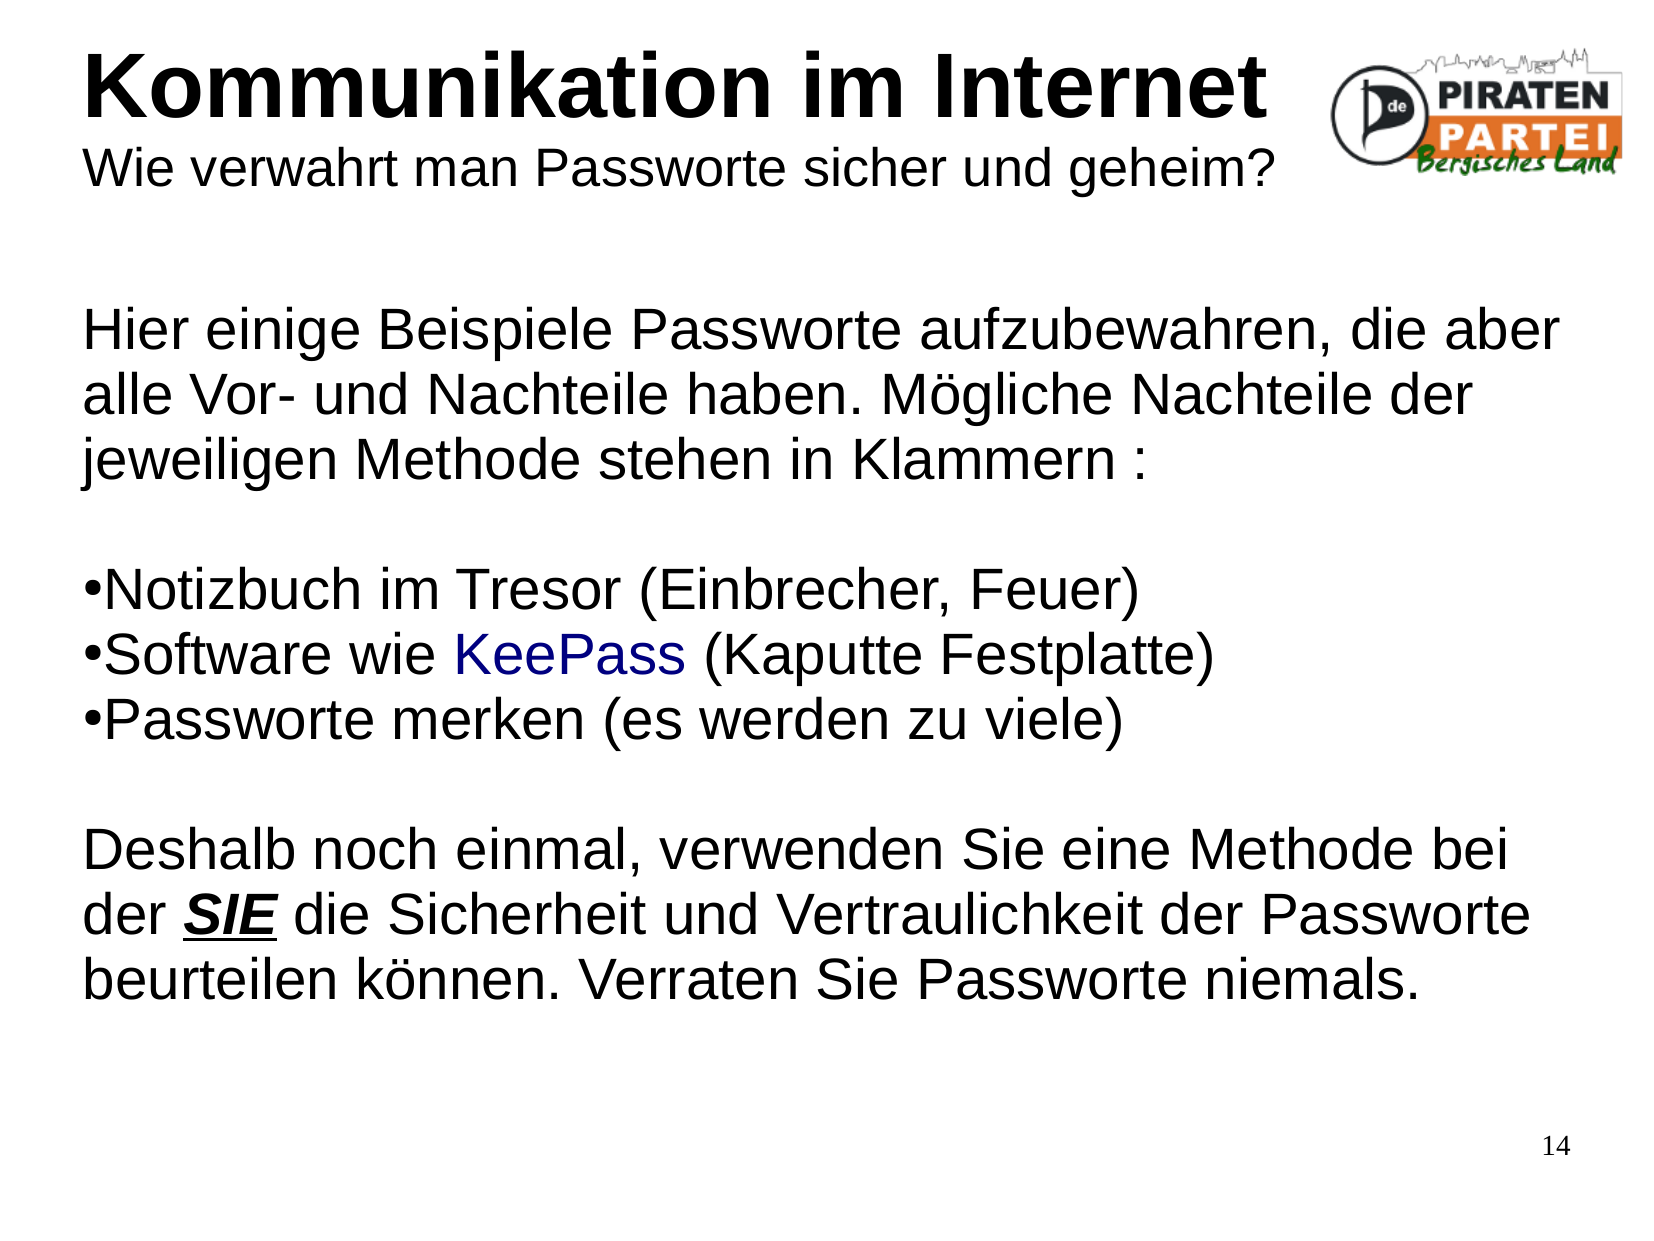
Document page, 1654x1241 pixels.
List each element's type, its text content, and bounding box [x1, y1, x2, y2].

title Kommunikation im Internet Wie verwahrt man Passworte sicher und geheim? [82, 34, 1571, 198]
picture [1328, 47, 1625, 176]
subtitle Hier einige Beispiele Passworte aufzubewahren, die aber alle Vor- und Nachteile haben. Mögliche Nachteile der jeweiligen Methode stehen in Klammern : Notizbuch im Tresor (Einbrecher, Feuer) Software wie KeePass (Kaputte Festplatte) Passworte merken (es werden zu viele) Deshalb noch einmal, verwenden Sie eine Methode bei der SIE die Sicherheit und Vertraulichkeit der Passworte beurteilen können. Verraten Sie Passworte niemals. [82, 206, 1571, 1102]
